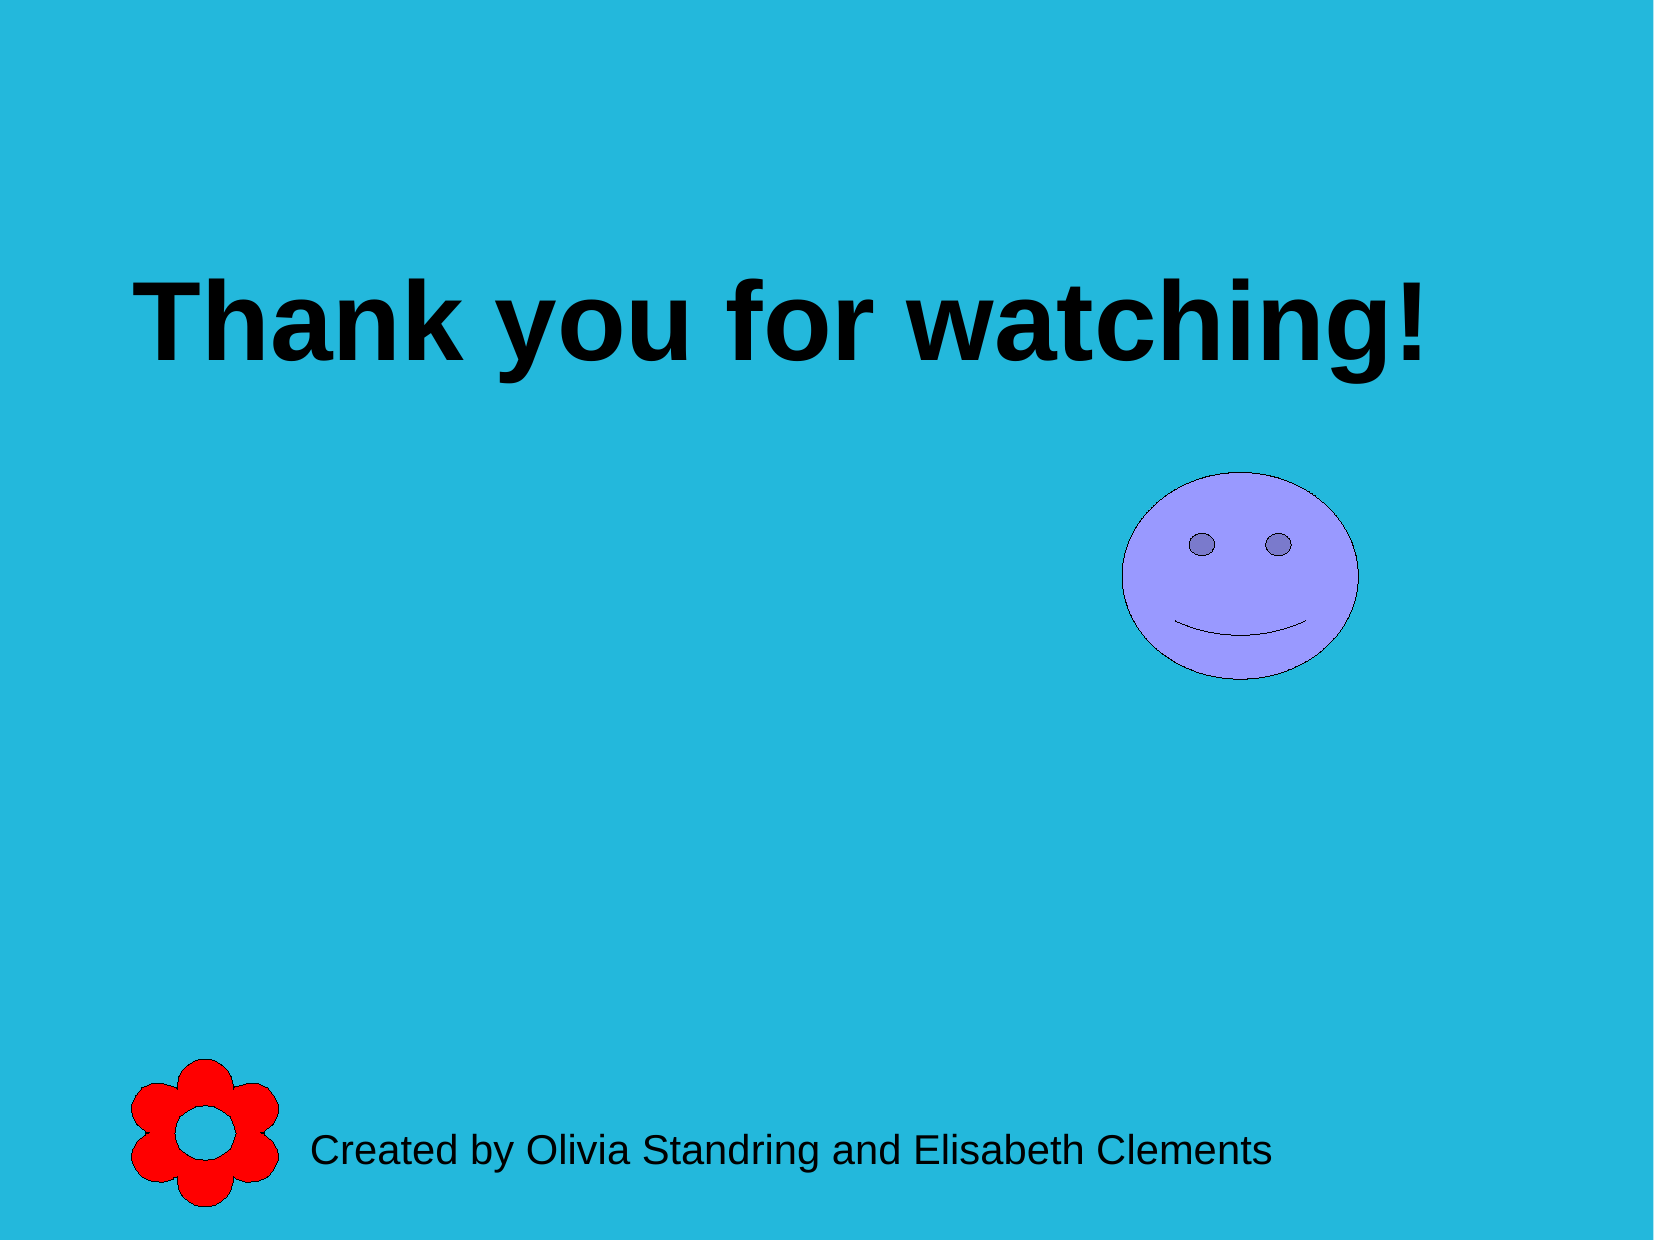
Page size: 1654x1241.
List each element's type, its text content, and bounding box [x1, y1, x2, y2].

text_box Created by Olivia Standring and Elisabeth Clements [295, 1119, 1300, 1182]
text_box [1122, 472, 1359, 680]
text_box Thank you for watching! [118, 0, 1506, 532]
text_box [131, 1059, 279, 1207]
